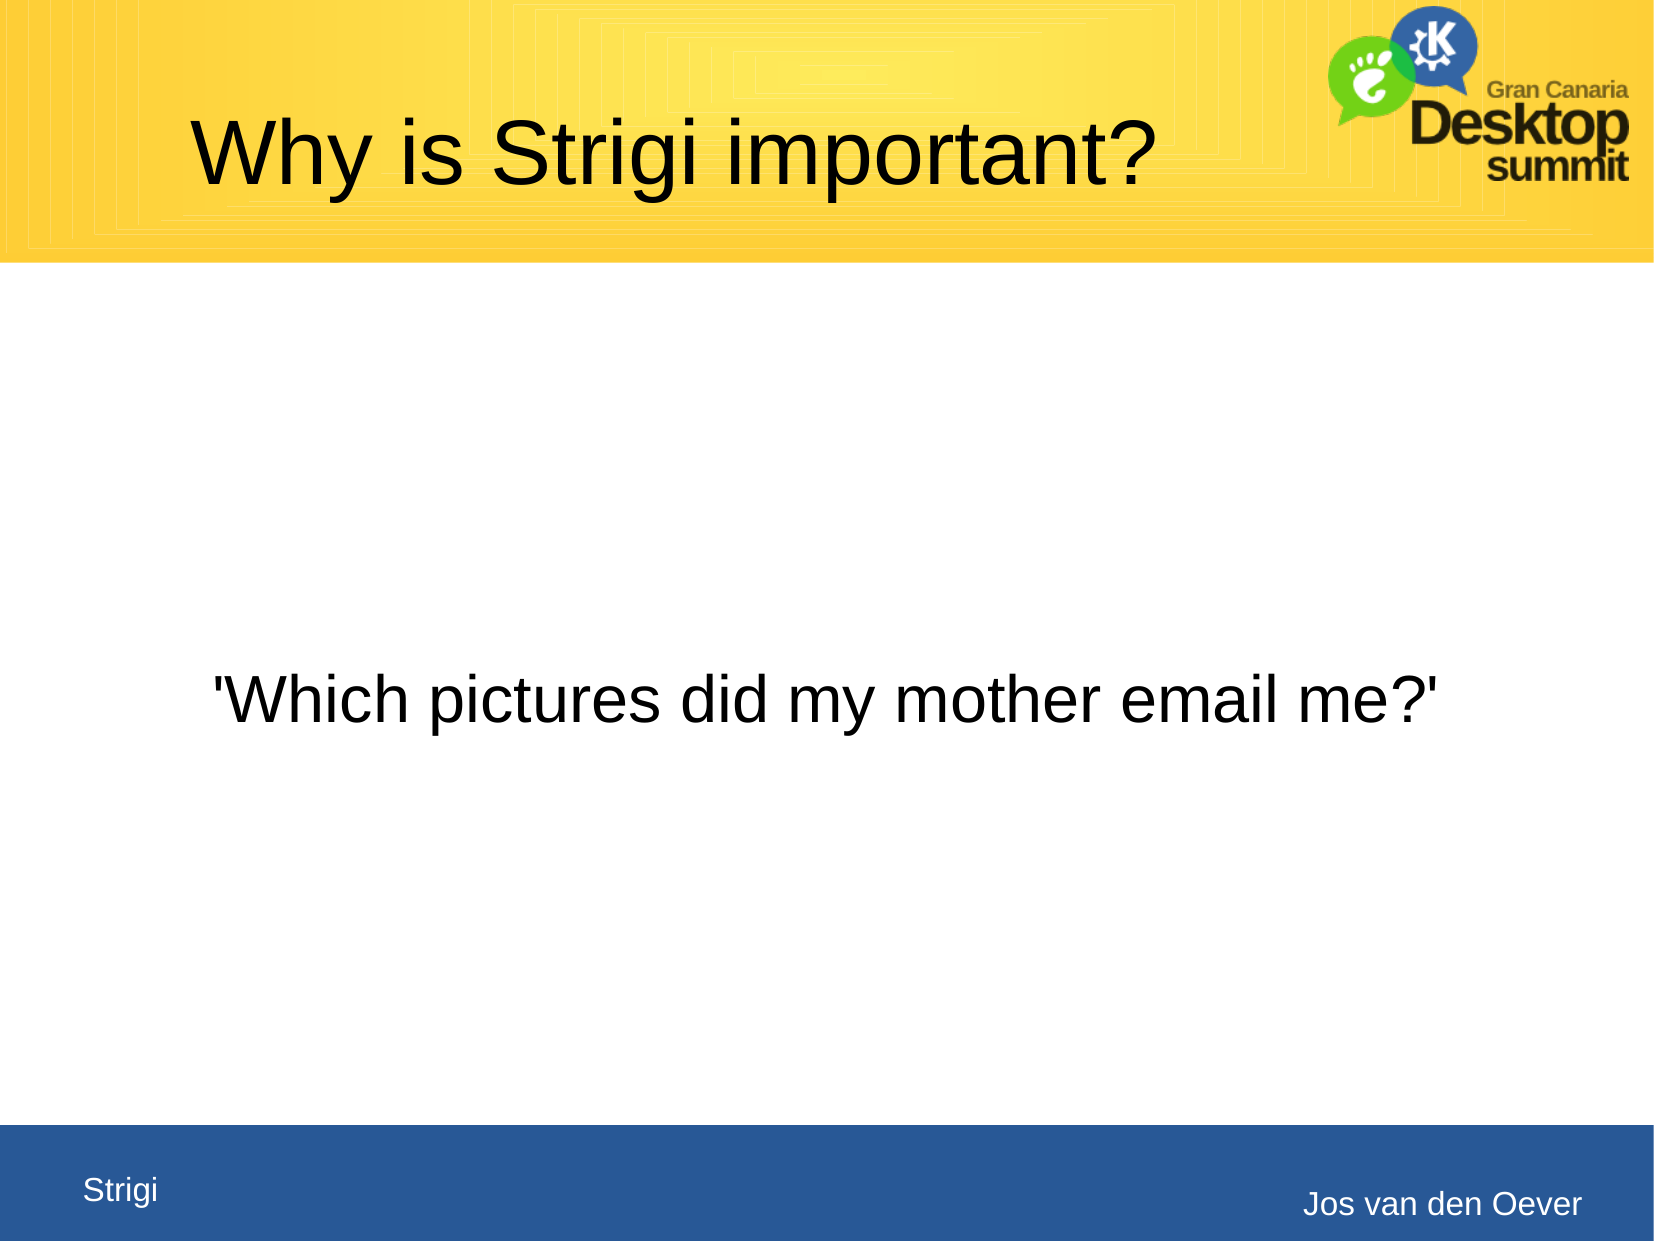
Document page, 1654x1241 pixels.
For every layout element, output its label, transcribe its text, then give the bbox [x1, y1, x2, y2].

subtitle 'Which pictures did my mother email me?' [82, 297, 1571, 1102]
title Why is Strigi important? [37, 56, 1313, 250]
picture [1328, 6, 1629, 181]
